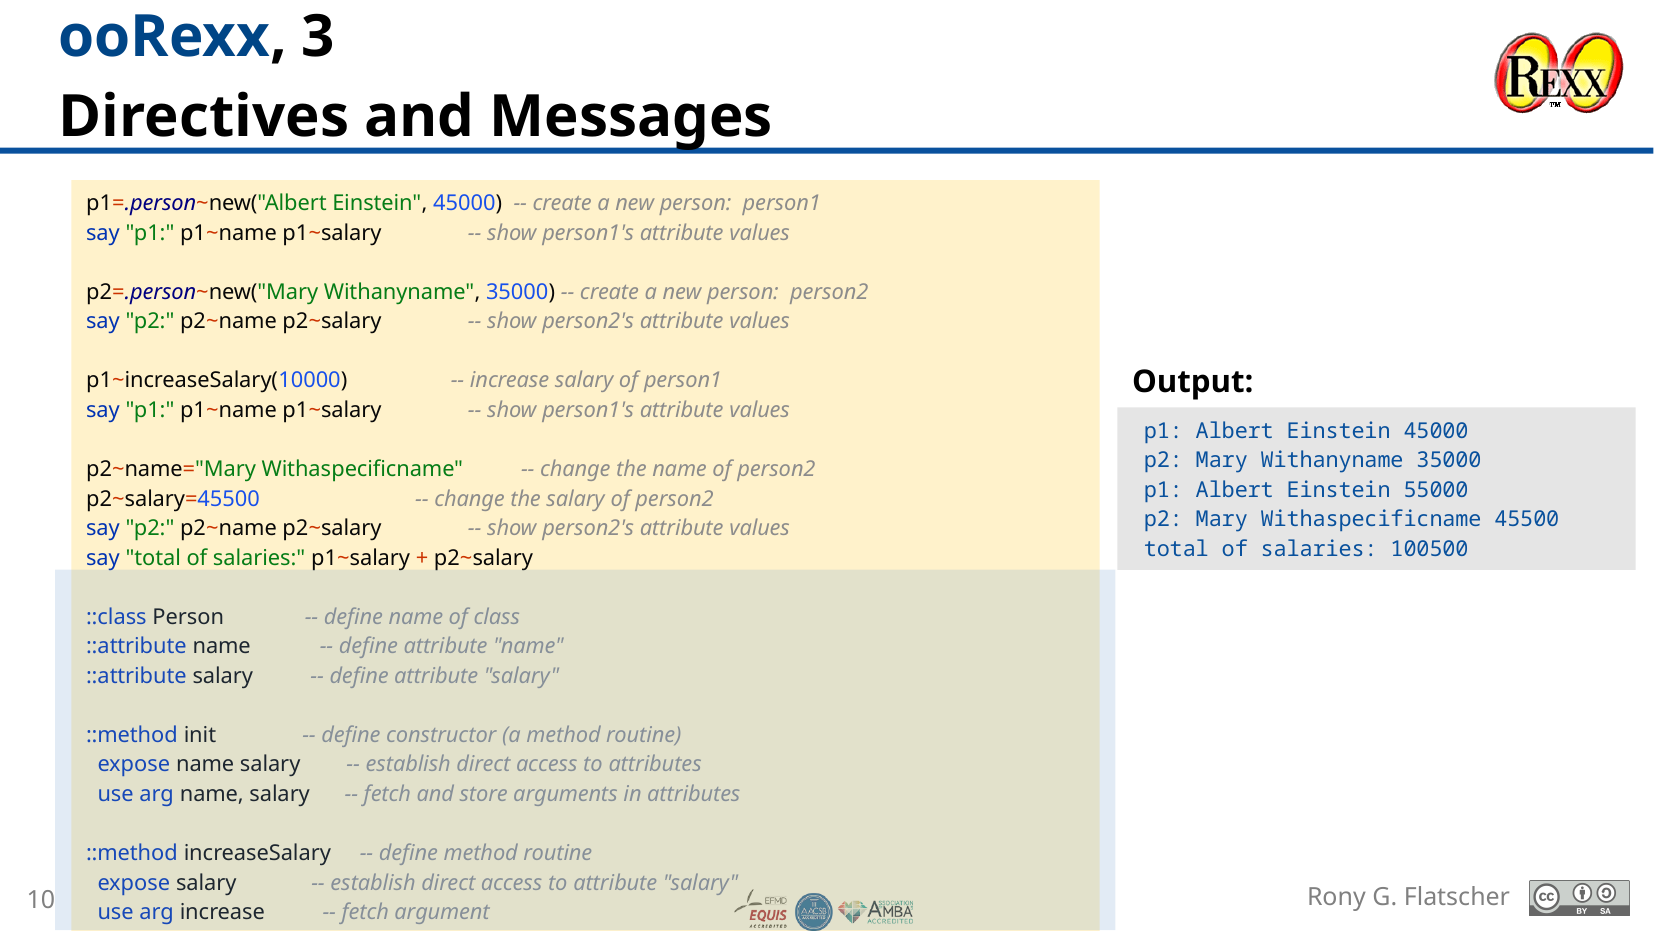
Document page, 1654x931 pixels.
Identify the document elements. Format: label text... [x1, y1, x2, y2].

title ooRexx, 3 Directives and Messages [0, 0, 1654, 150]
text_box p1=.person~new("Albert Einstein", 45000) -- create a new person: person1 say "p1:" p1~name p1~salary -- show person1's attribute values p2=.person~new("Mary Withanyname", 35000) -- create a new person: person2 say "p2:" p2~name p2~salary -- show person2's attribute values p1~increaseSalary(10000) -- increase salary of person1 say "p1:" p1~name p1~salary -- show person1's attribute values p2~name="Mary Withaspecificname" -- change the name of person2 p2~salary=45500 -- change the salary of person2 say "p2:" p2~name p2~salary -- show person2's attribute values say "total of salaries:" p1~salary + p2~salary ::class Person -- define name of class ::attribute name -- define attribute "name" ::attribute salary -- define attribute "salary" ::method init -- define constructor (a method routine) expose name salary -- establish direct access to attributes use arg name, salary -- fetch and store arguments in attributes ::method increaseSalary -- define method routine expose salary -- establish direct access to attribute "salary" use arg increase -- fetch argument salary=salary+increase -- increase value of salary attribute [71, 180, 1100, 569]
picture [1491, 27, 1625, 115]
text_box [55, 569, 1116, 931]
text_box p1: Albert Einstein 45000 p2: Mary Withanyname 35000 p1: Albert Einstein 55000 p2: Mary Withaspecificname 45500 total of salaries: 100500 [1117, 407, 1636, 570]
text_box Output: [1117, 351, 1632, 408]
